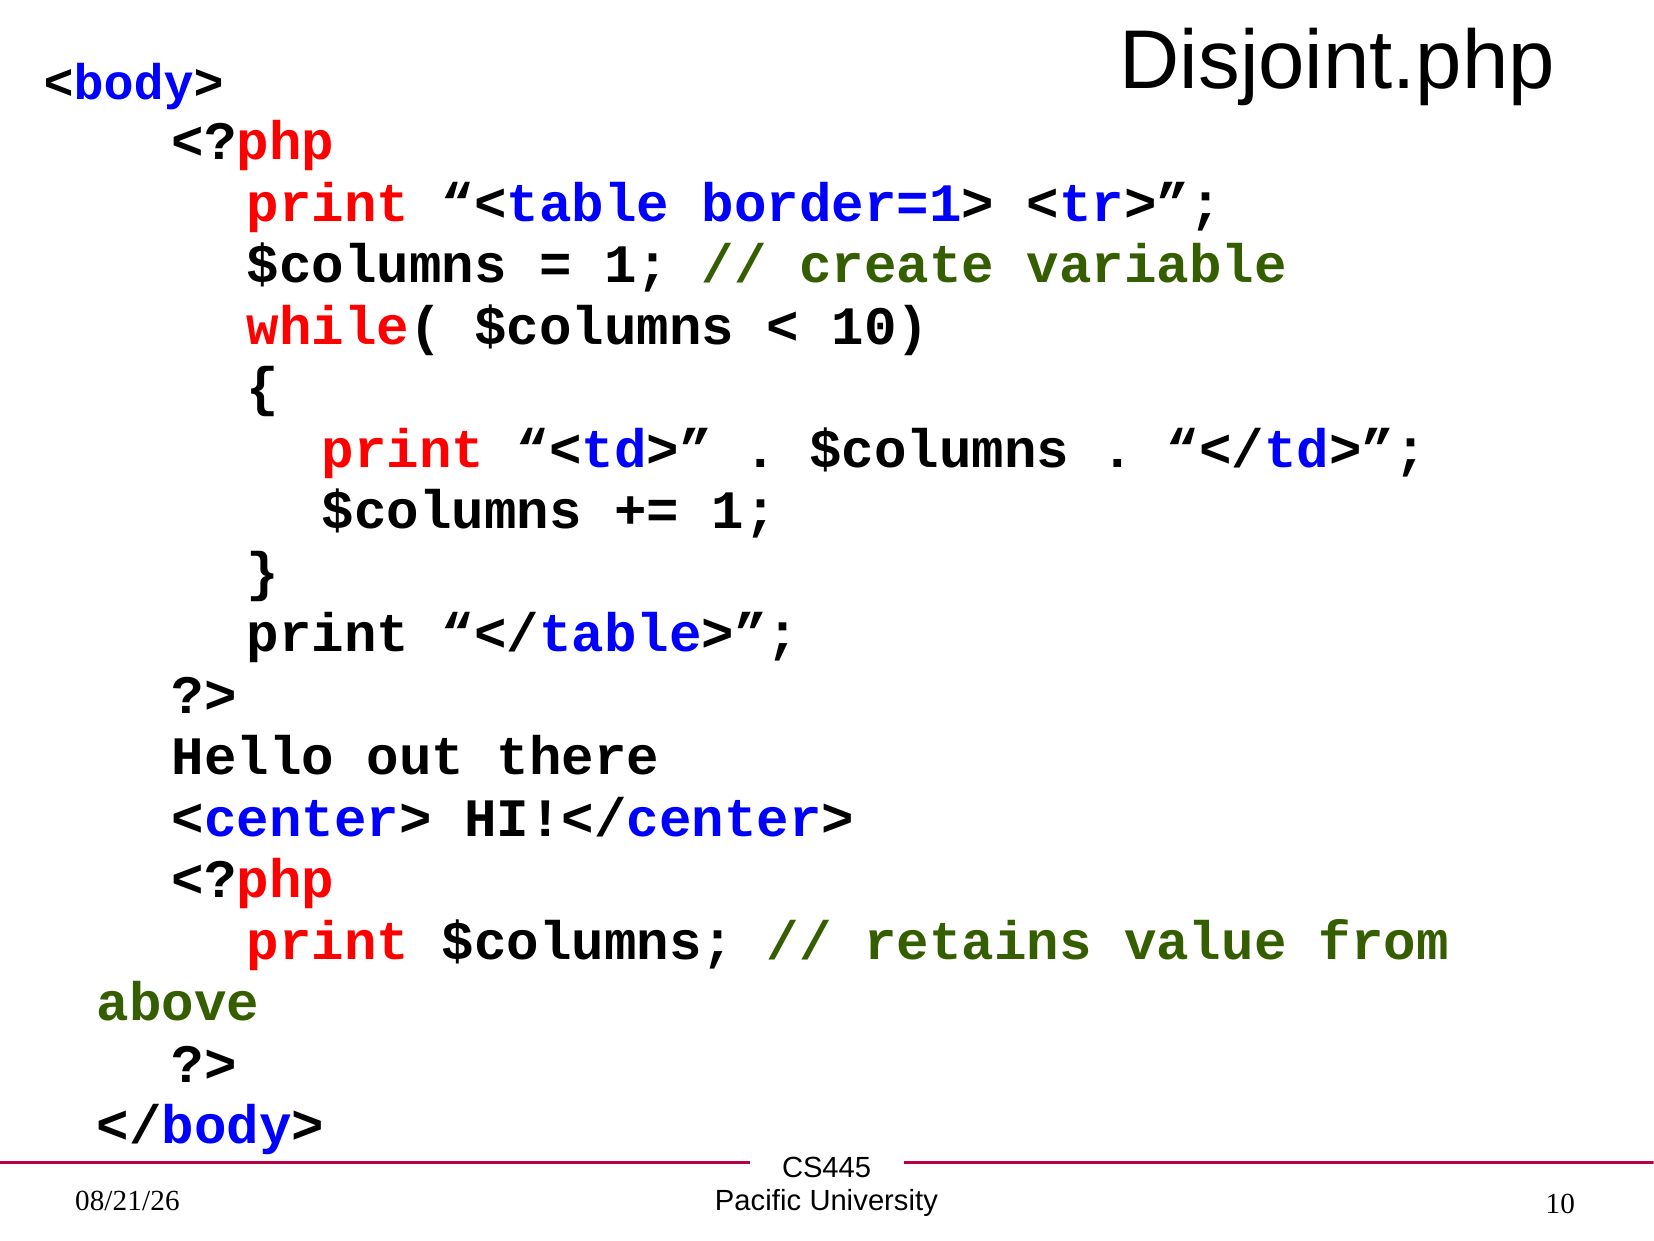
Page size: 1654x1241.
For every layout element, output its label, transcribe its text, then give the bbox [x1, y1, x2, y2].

list <body> <?php print “<table border=1> <tr>”; $columns = 1; // create variable while( $columns < 10) { print “<td>” . $columns . “</td>”; $columns += 1; } print “</table>”; ?> Hello out there <center> HI!</center> <?php print $columns; // retains value from above ?> </body> [25, 57, 1642, 1099]
title Disjoint.php [1021, 13, 1654, 107]
